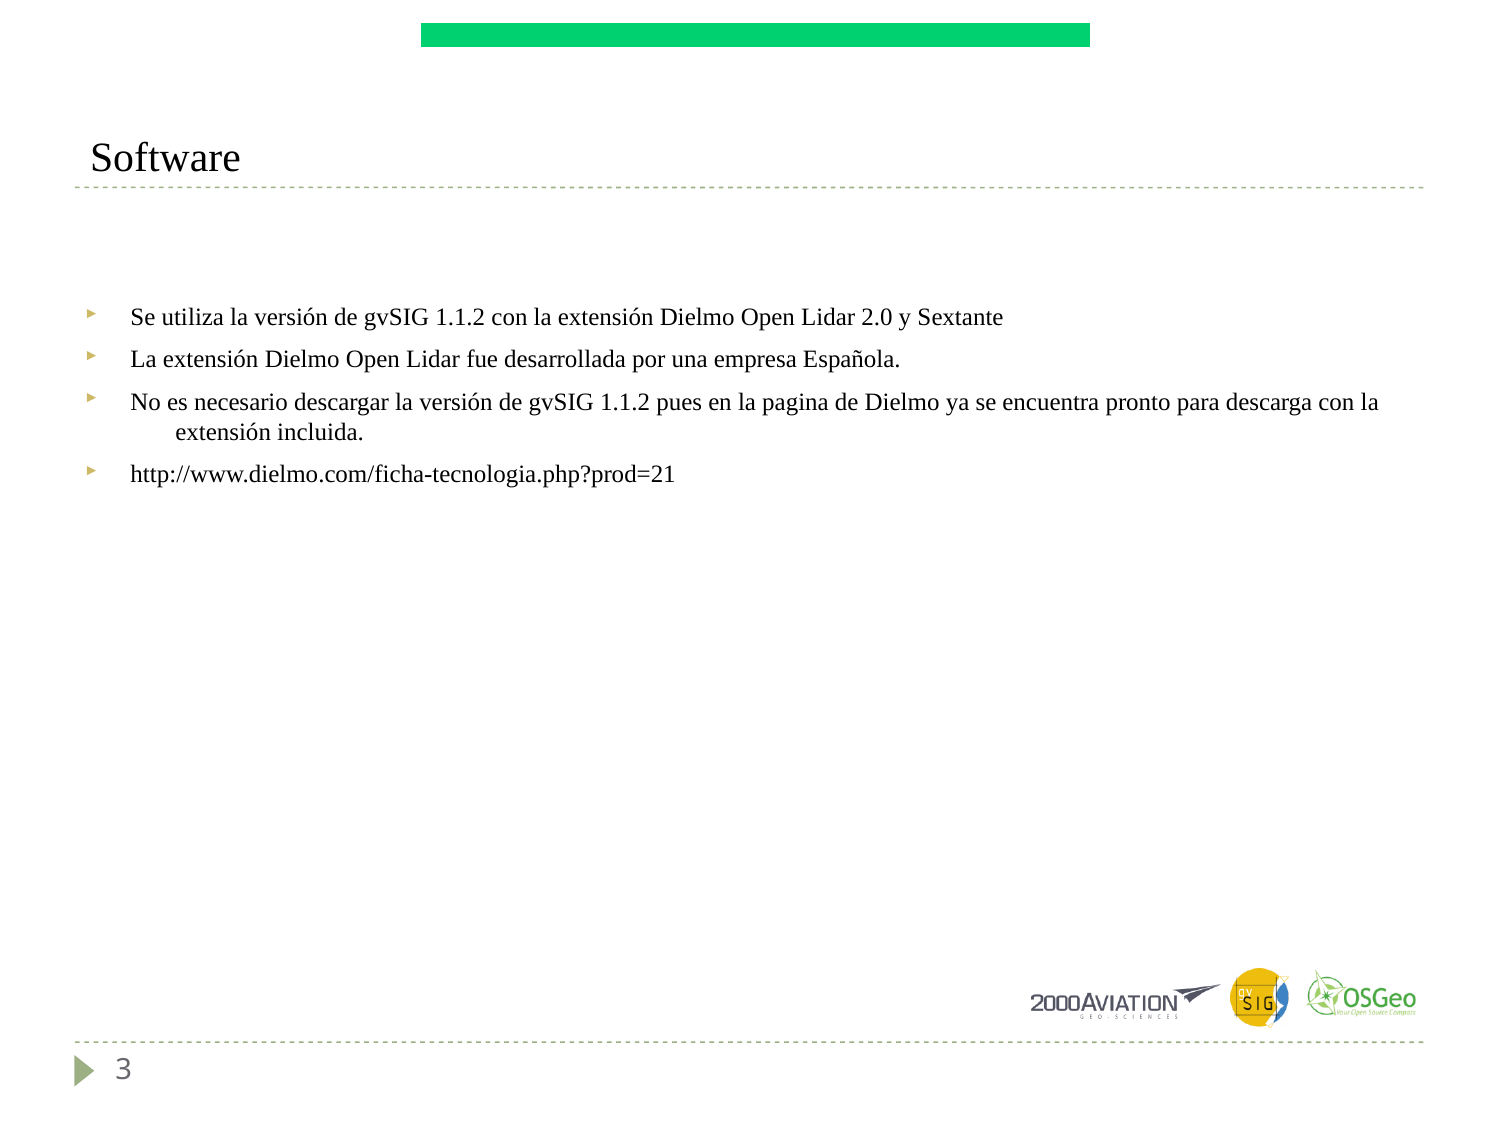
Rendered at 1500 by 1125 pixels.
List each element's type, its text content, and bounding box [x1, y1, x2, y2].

picture [1230, 968, 1289, 1028]
picture [1031, 984, 1221, 1020]
text_box 3 [100, 1042, 426, 1103]
picture [1303, 967, 1418, 1019]
title Software [75, 24, 1426, 188]
picture [421, 23, 1090, 47]
list Se utiliza la versión de gvSIG 1.1.2 con la extensión Dielmo Open Lidar 2.0 y Sextante La extensión Dielmo Open Lidar fue desarrollada por una empresa Española. No es necesario descargar la versión de gvSIG 1.1.2 pues en la pagina de Dielmo ya se encuentra pronto para descarga con la extensión incluida. http://www.dielmo.com/ficha-tecnologia.php?prod=21 [70, 292, 1421, 562]
